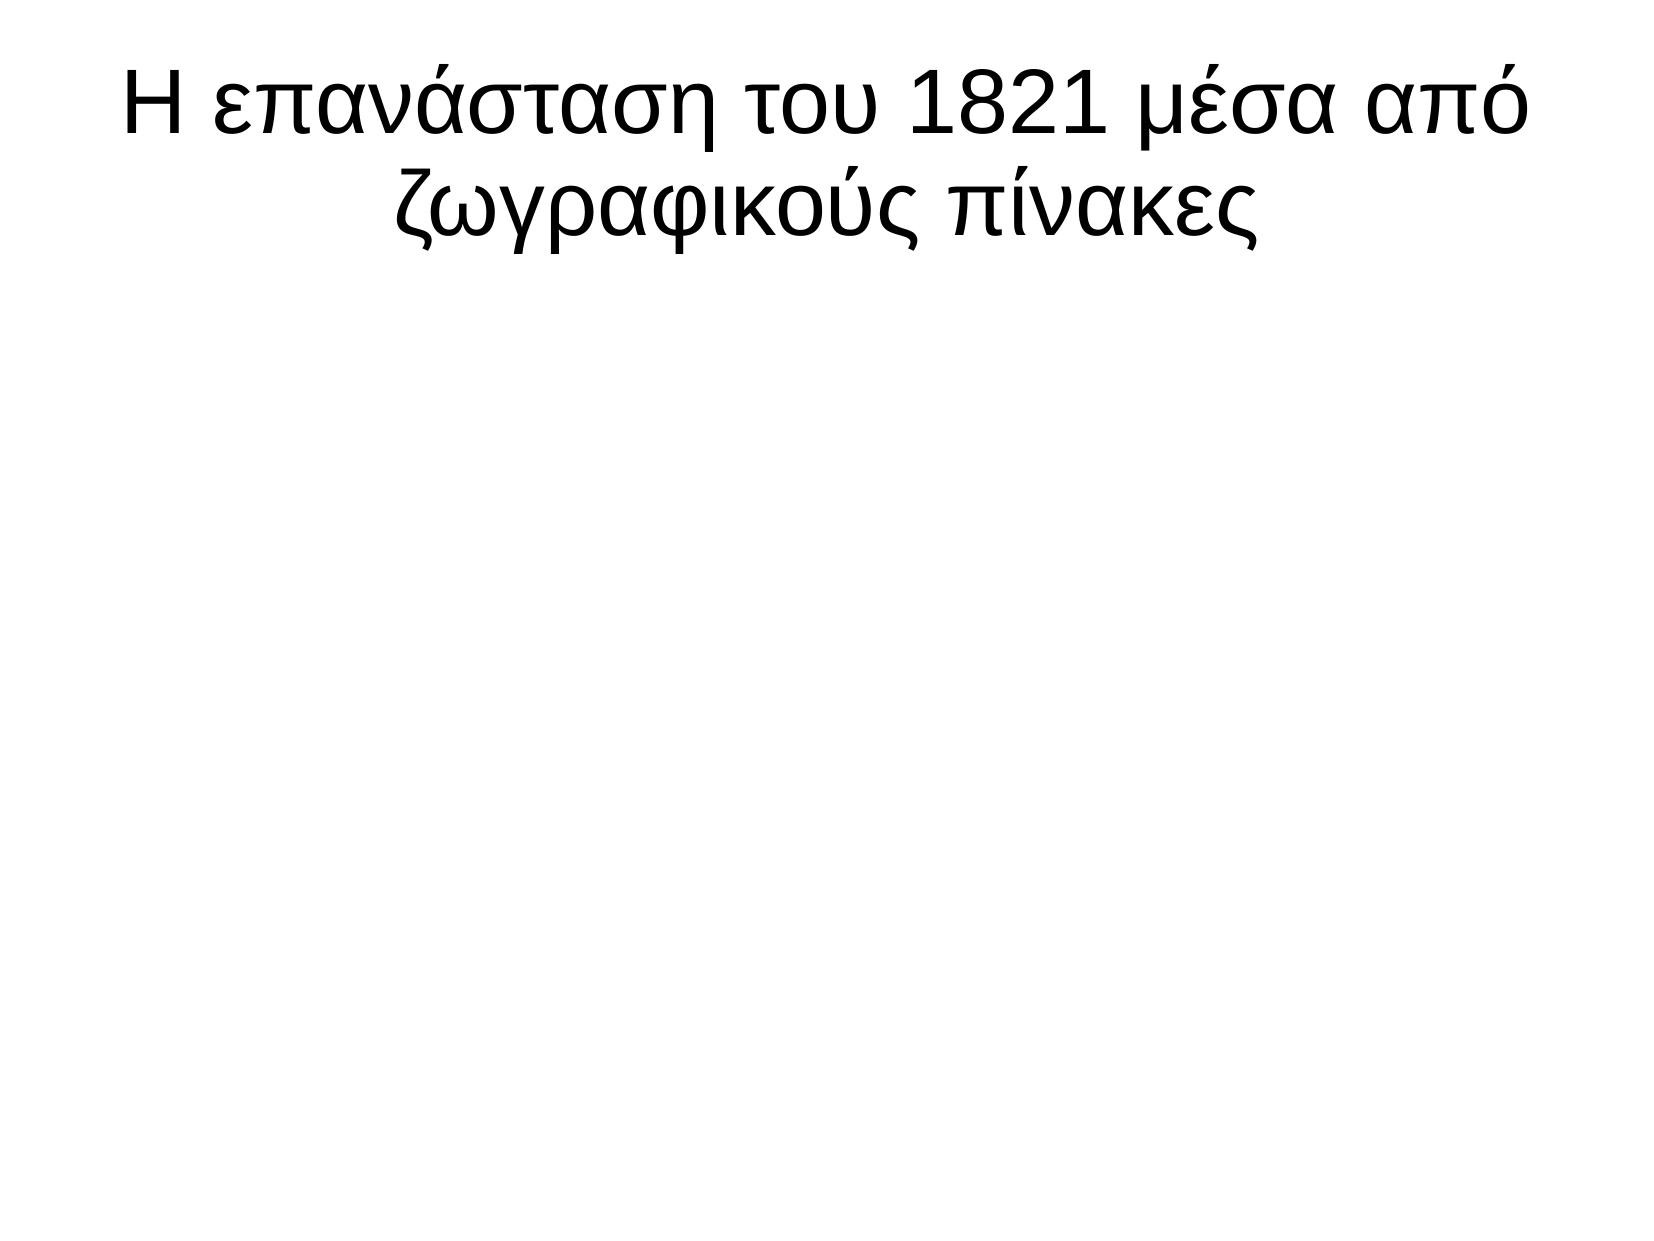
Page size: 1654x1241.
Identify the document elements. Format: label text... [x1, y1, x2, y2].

title Η επανάσταση του 1821 μέσα από ζωγραφικούς πίνακες [82, 49, 1571, 257]
